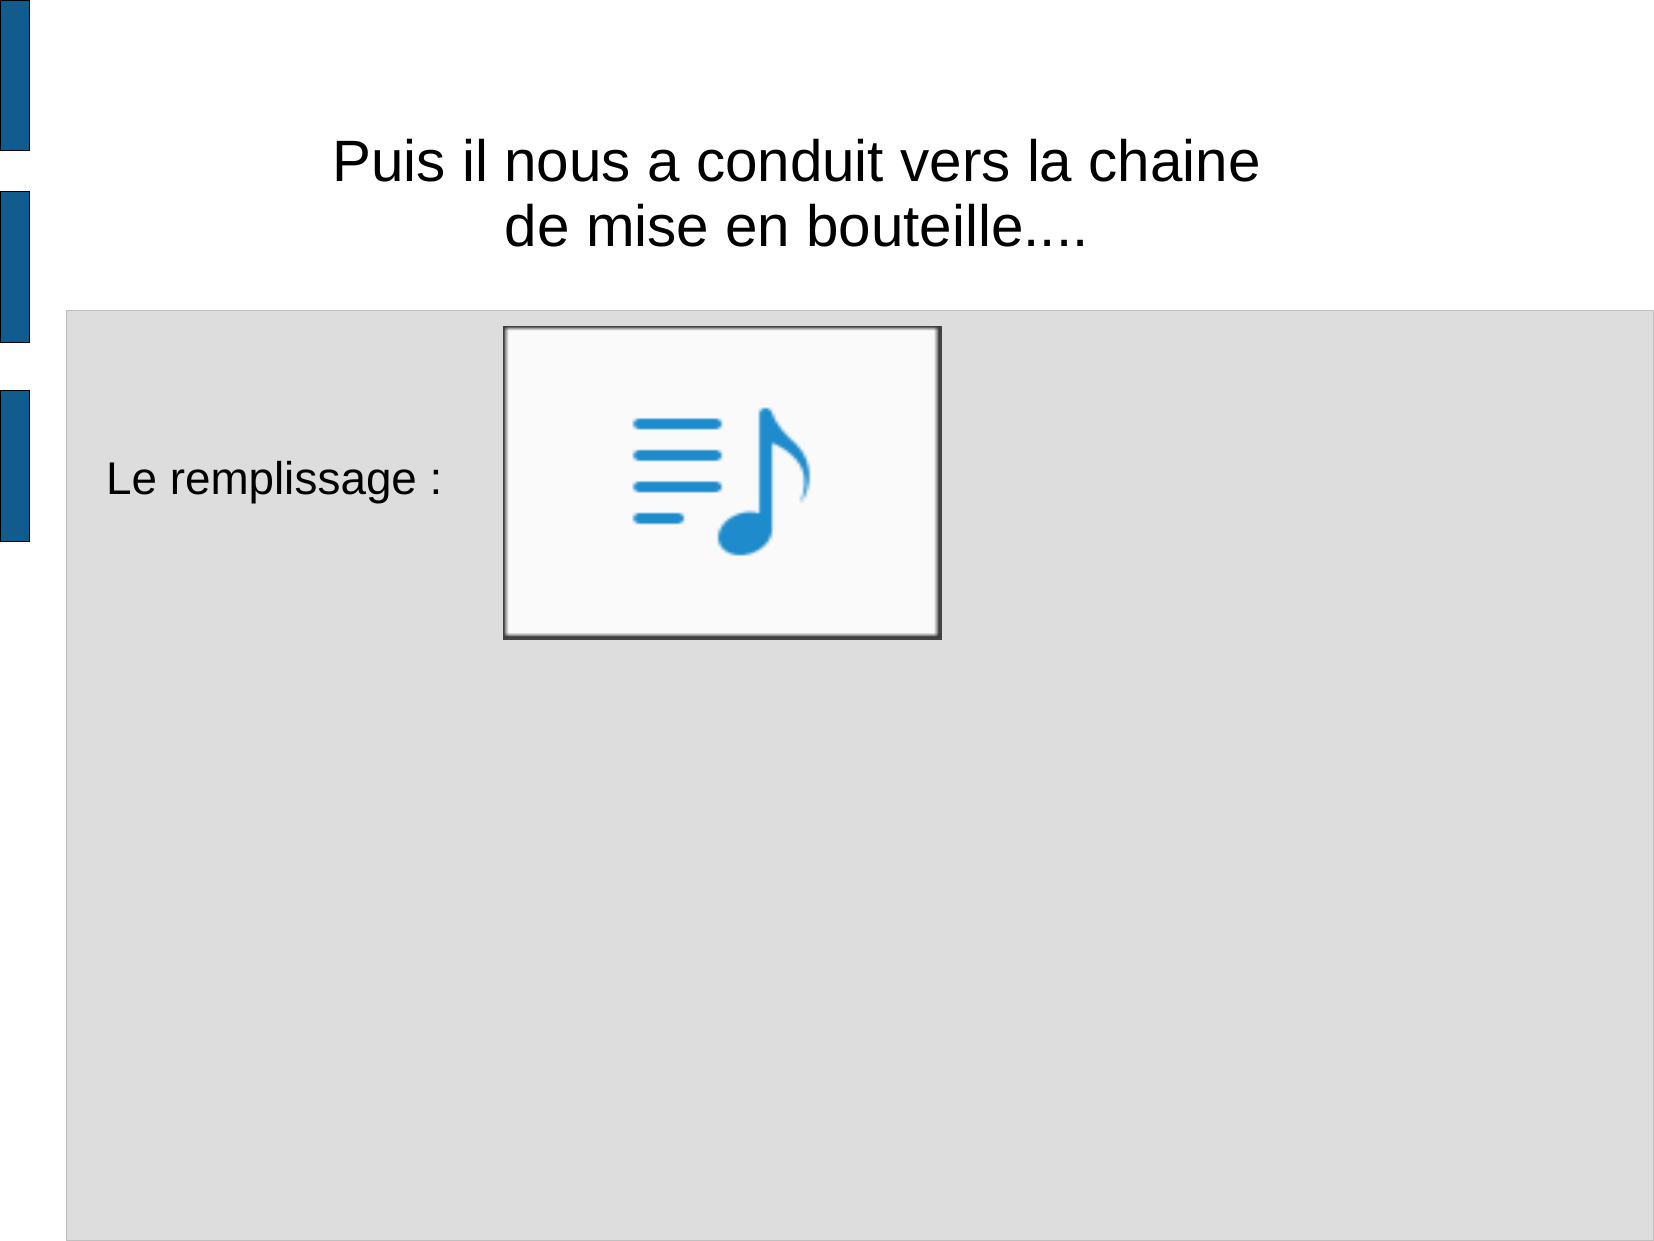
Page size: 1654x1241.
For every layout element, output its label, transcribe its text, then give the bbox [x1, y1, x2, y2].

text_box Puis il nous a conduit vers la chaine de mise en bouteille.... [295, 118, 1300, 269]
text_box Le remplissage : [88, 442, 473, 515]
text_box [501, 324, 943, 641]
